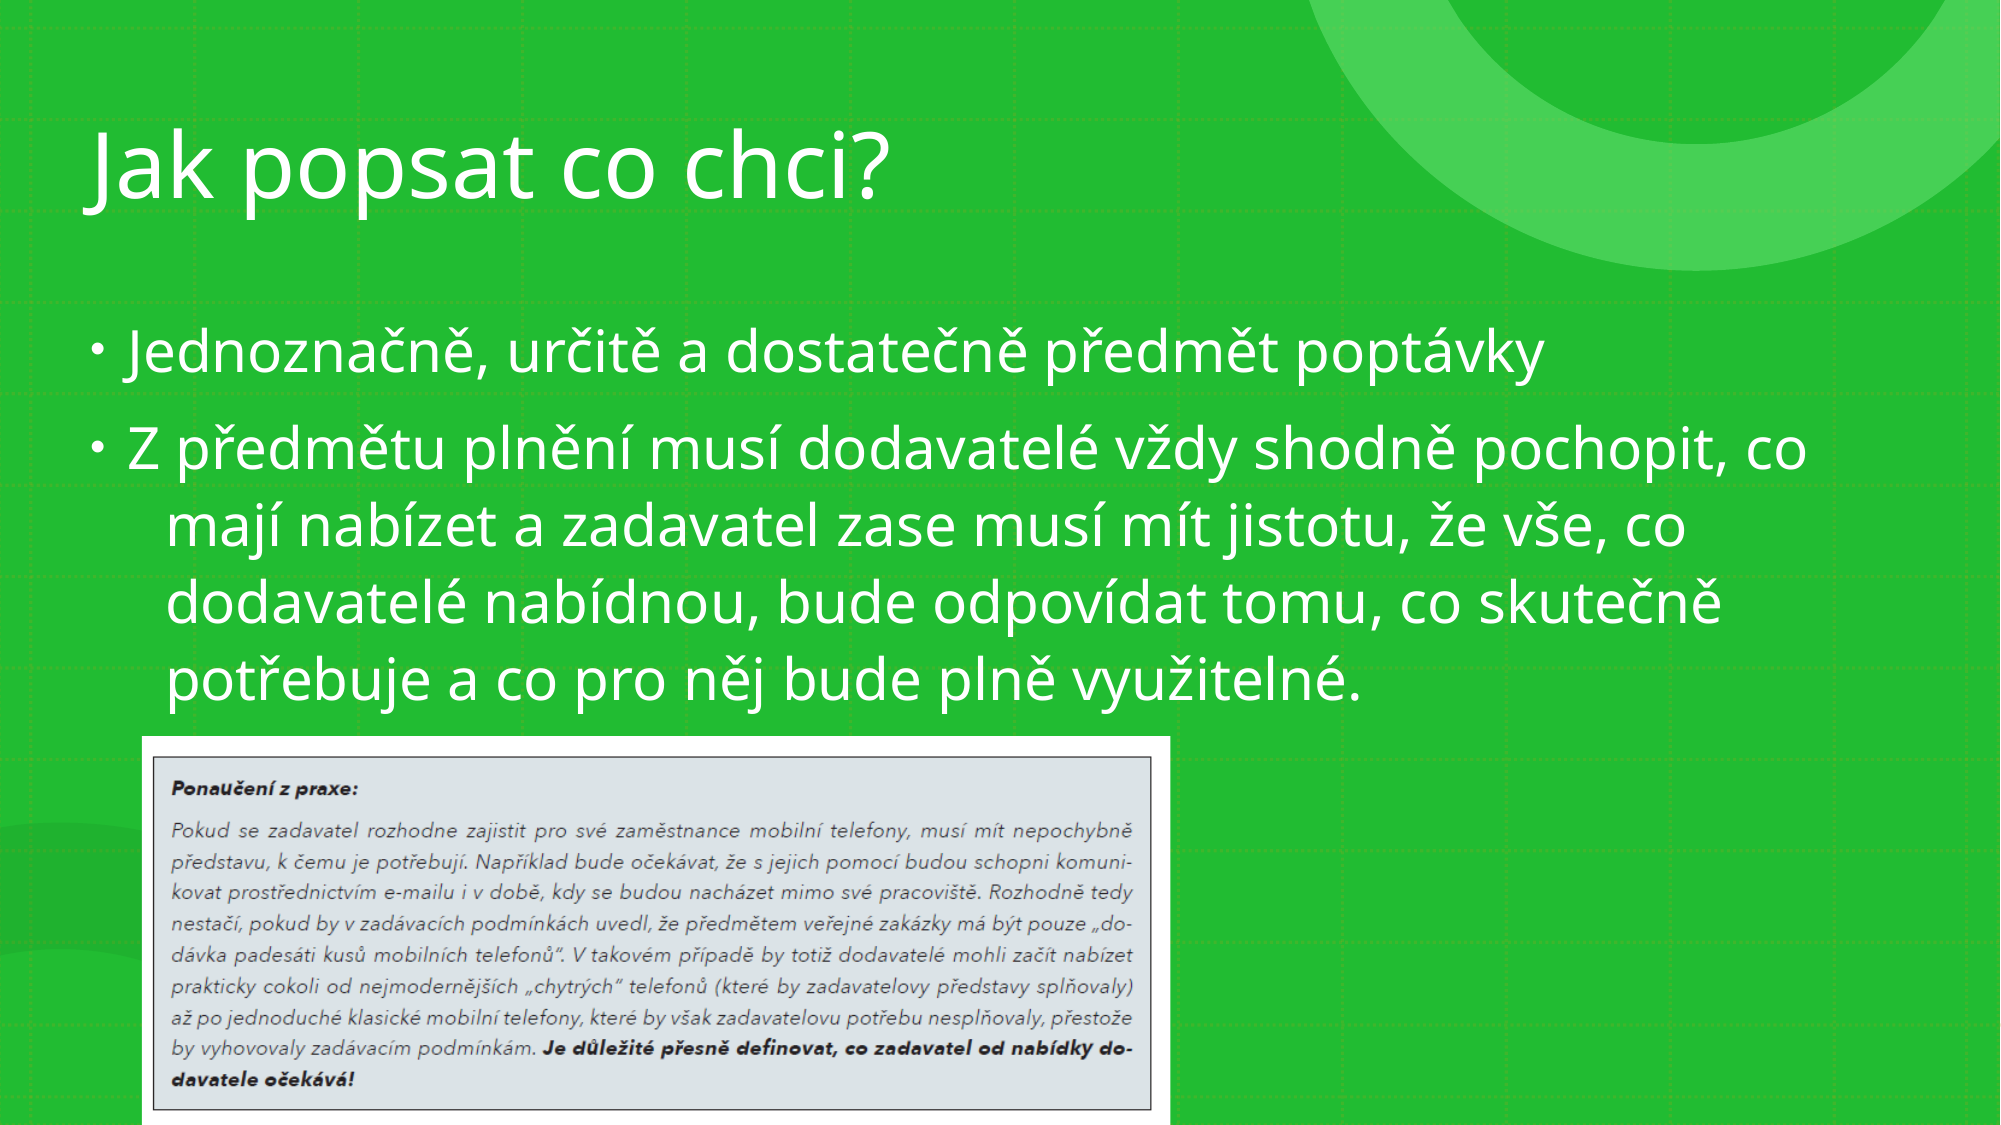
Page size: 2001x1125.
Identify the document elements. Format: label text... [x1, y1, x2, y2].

picture [141, 736, 1171, 1125]
title Jak popsat co chci? [75, 59, 1835, 278]
list Jednoznačně, určitě a dostatečně předmět poptávky Z předmětu plnění musí dodavatelé vždy shodně pochopit, co mají nabízet a zadavatel zase musí mít jistotu, že vše, co dodavatelé nabídnou, bude odpovídat tomu, co skutečně potřebuje a co pro něj bude plně využitelné. [75, 299, 1835, 1014]
